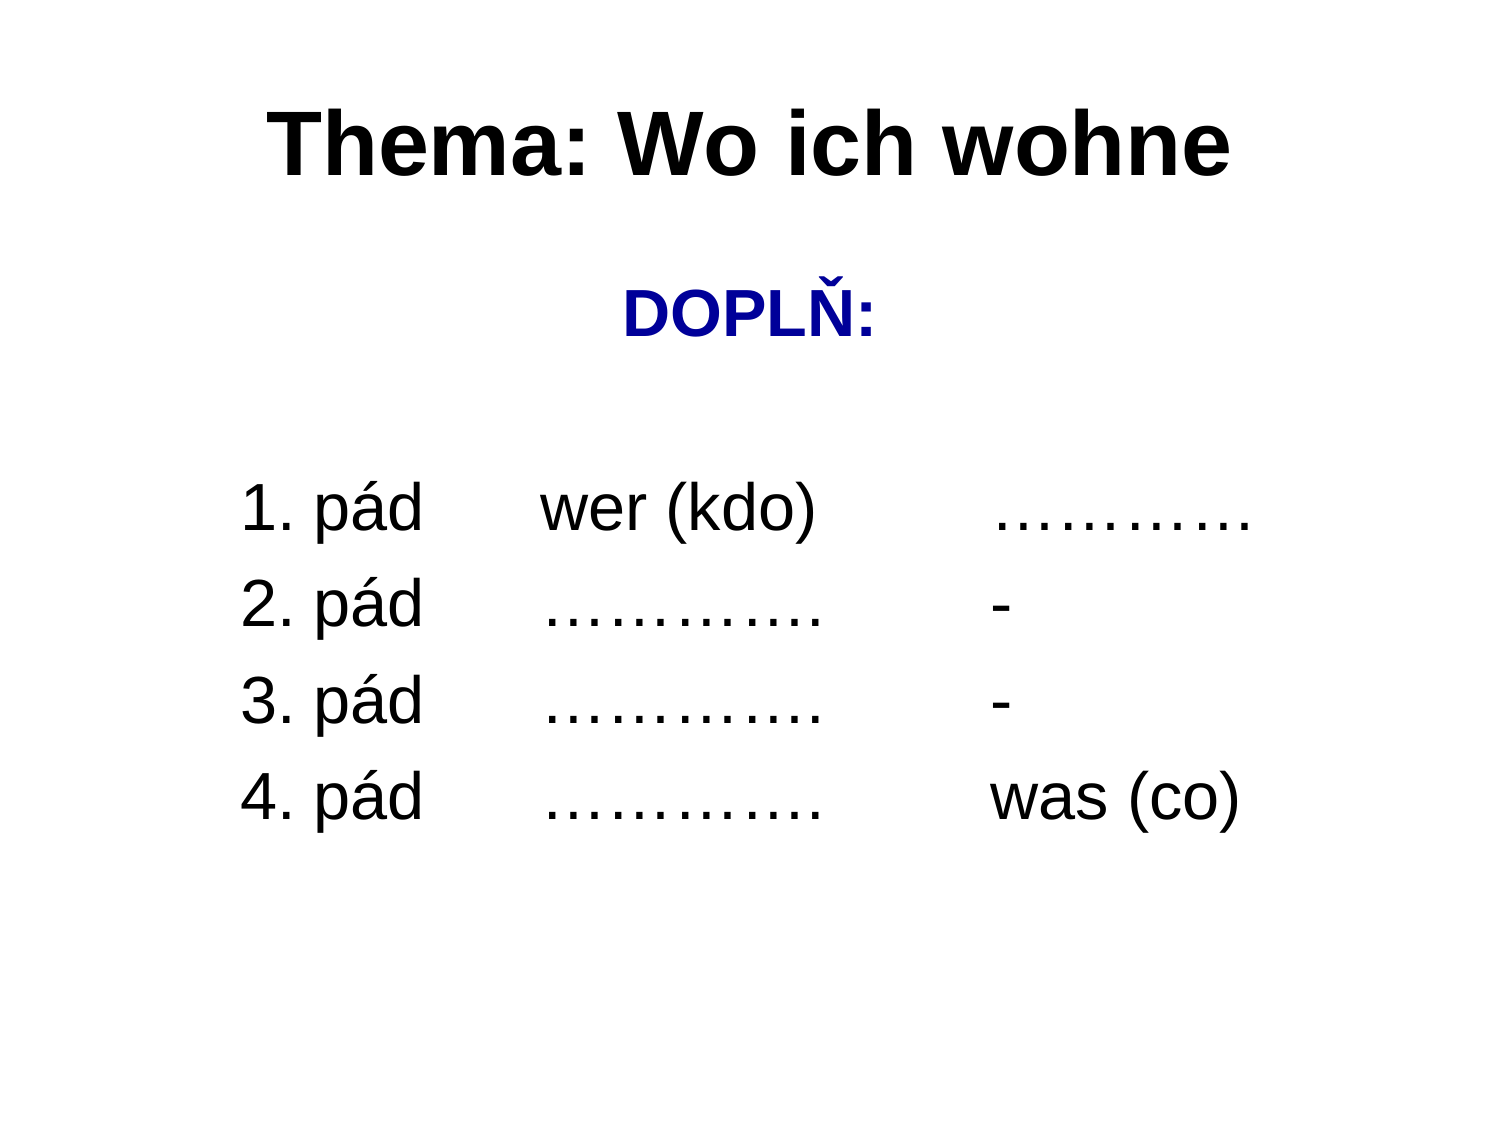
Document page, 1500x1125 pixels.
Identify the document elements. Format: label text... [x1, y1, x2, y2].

list DOPLŇ: 1. pád wer (kdo) ………… 2. pád …………. - 3. pád …………. - 4. pád …………. was (co) [75, 262, 1426, 1006]
title Thema: Wo ich wohne [75, 45, 1426, 233]
